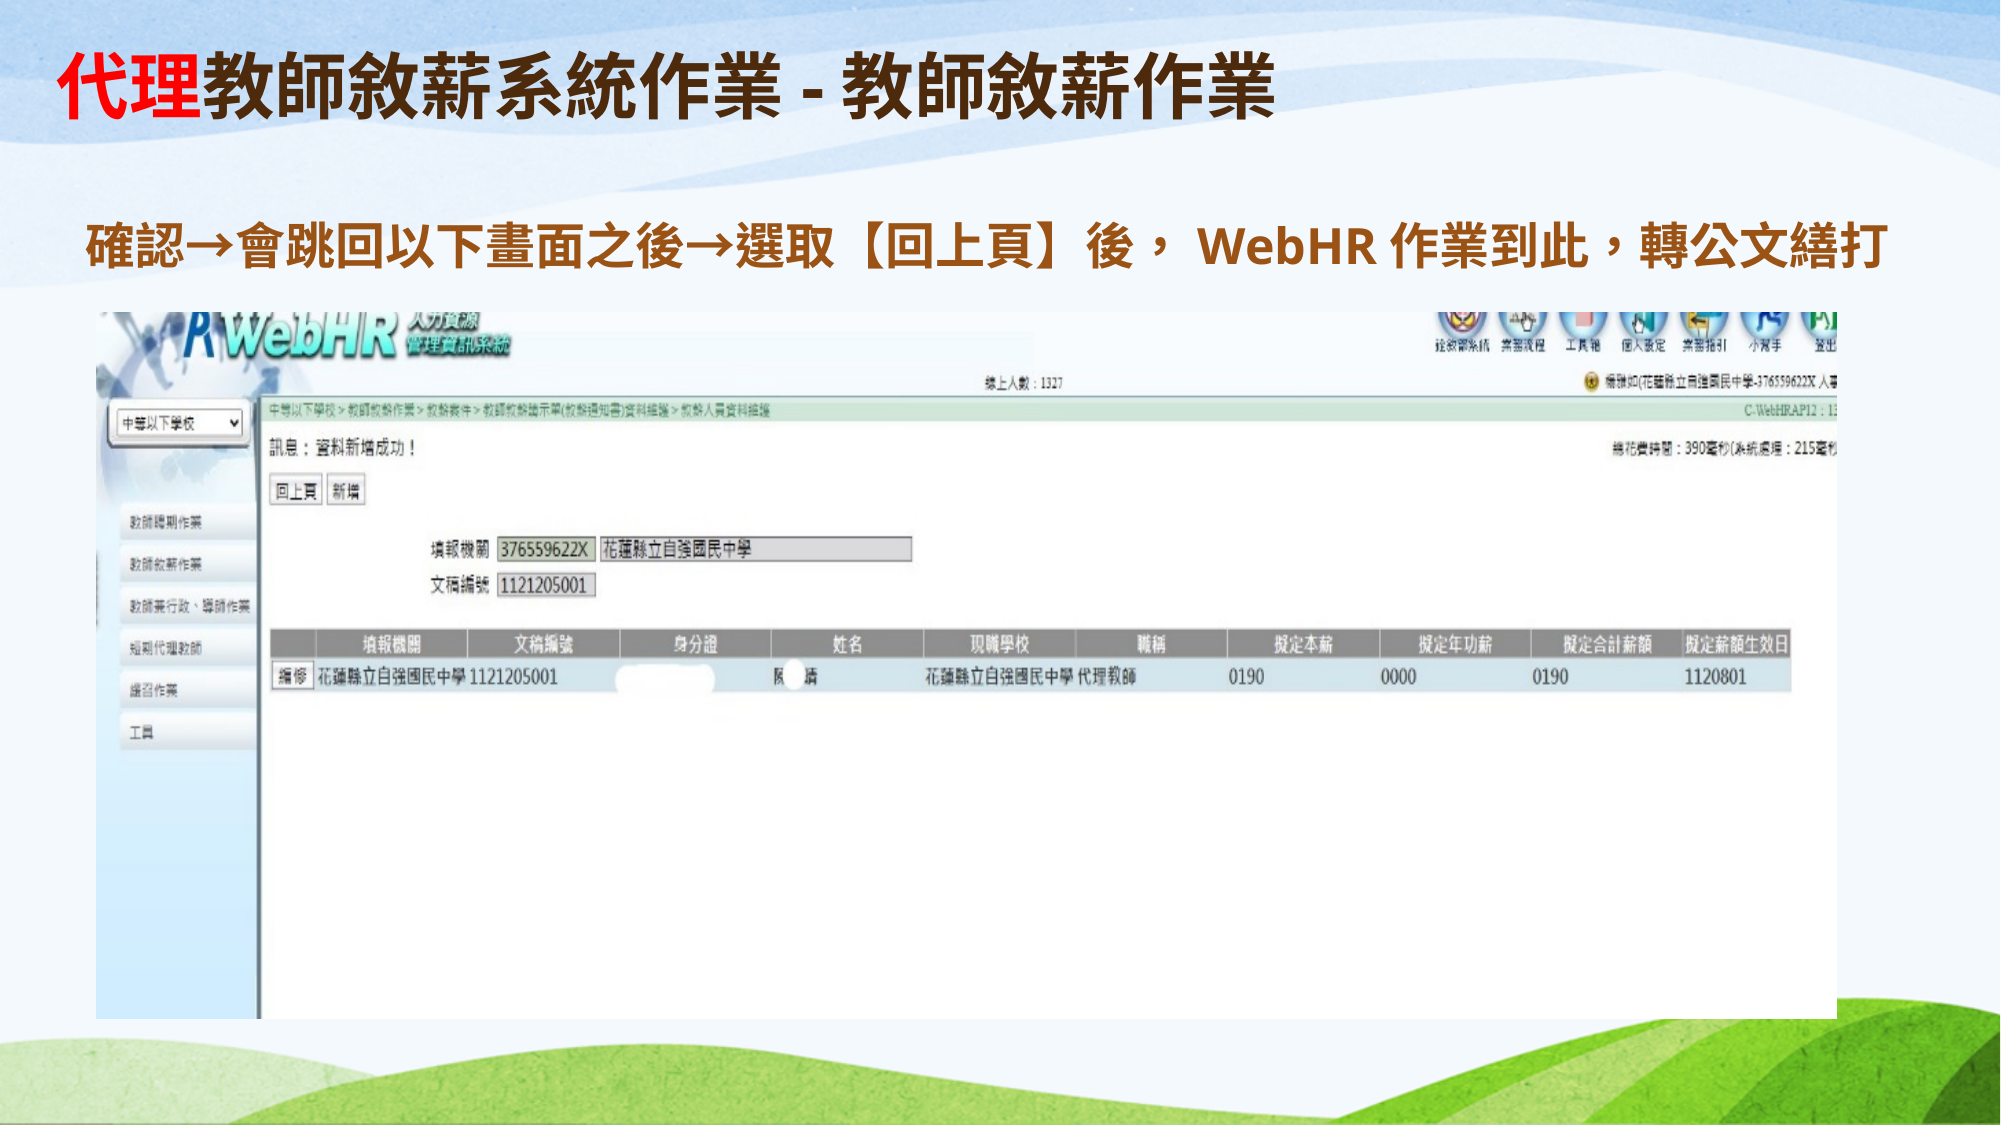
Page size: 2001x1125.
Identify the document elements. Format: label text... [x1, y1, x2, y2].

text_box 確認→會跳回以下畫面之後→選取【回上頁】後，WebHR作業到此，轉公文繕打 [70, 166, 1922, 283]
picture [0, 0, 2001, 1125]
title 代理教師敘薪系統作業-教師敘薪作業 [41, 43, 1385, 138]
